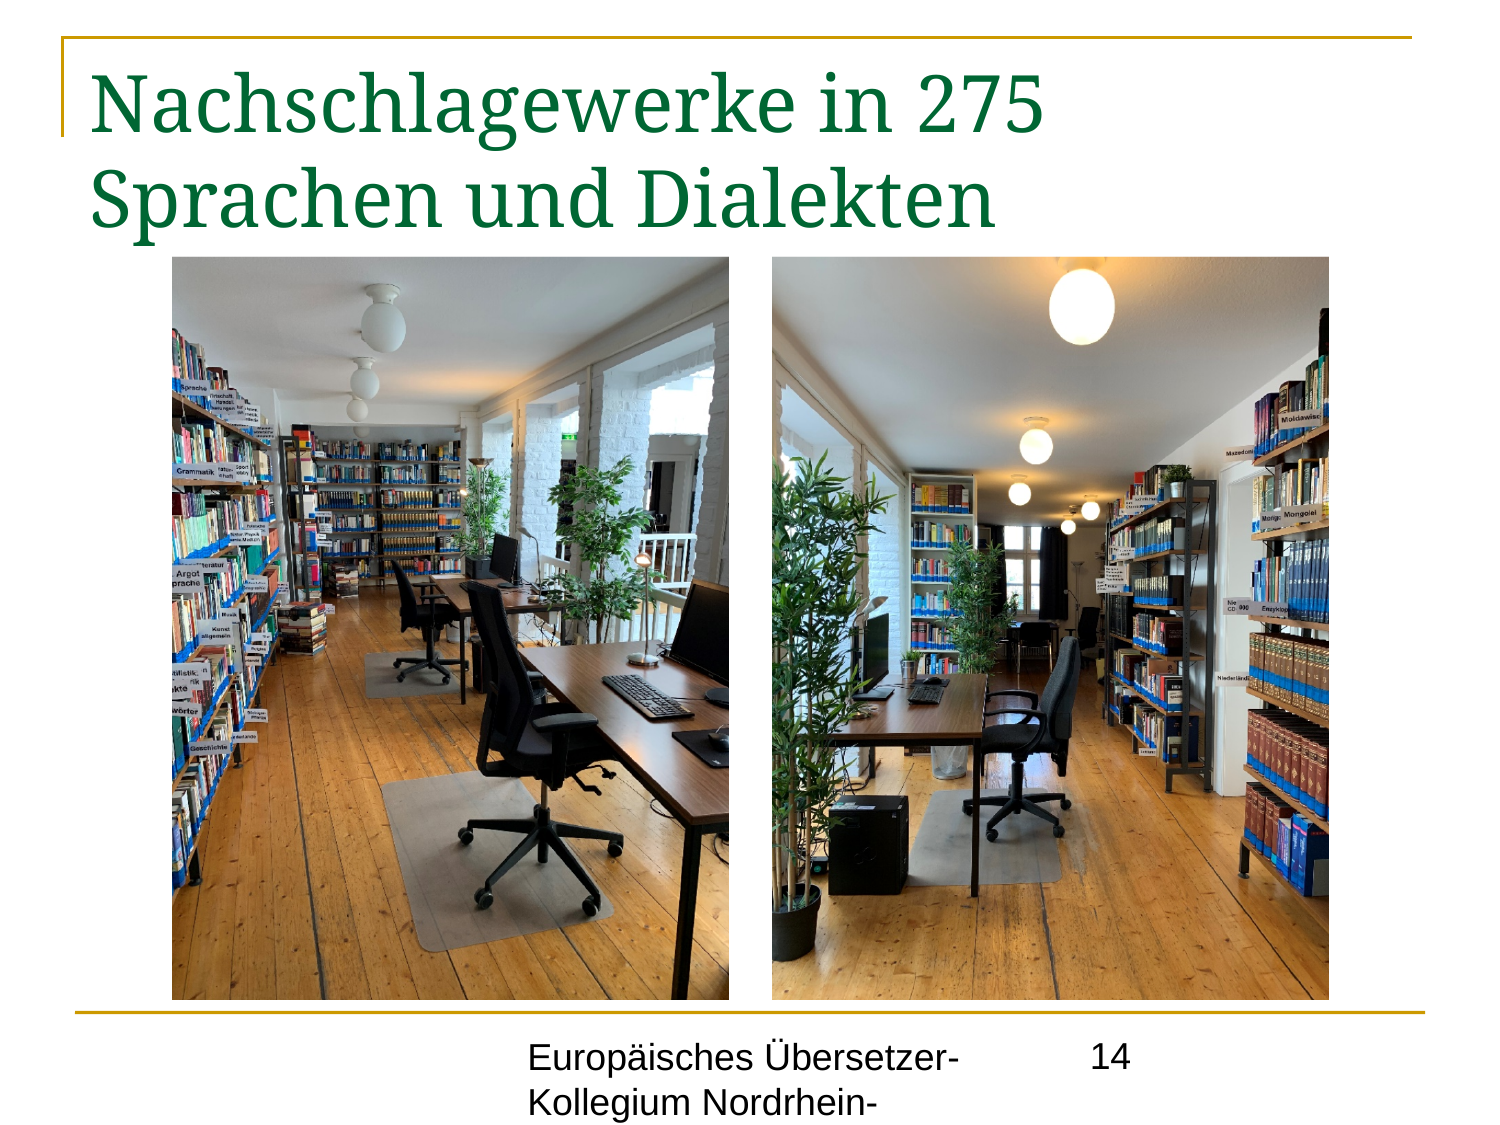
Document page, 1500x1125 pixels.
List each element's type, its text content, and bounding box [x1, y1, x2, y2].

text_box Europäisches Übersetzer-Kollegium Nordrhein-Westfalen in Straelen [512, 1025, 988, 1100]
text_box [1074, 1024, 1425, 1100]
title Nachschlagewerke in 275 Sprachen und Dialekten [75, 45, 1425, 233]
picture [171, 256, 729, 1000]
picture [771, 256, 1329, 1000]
